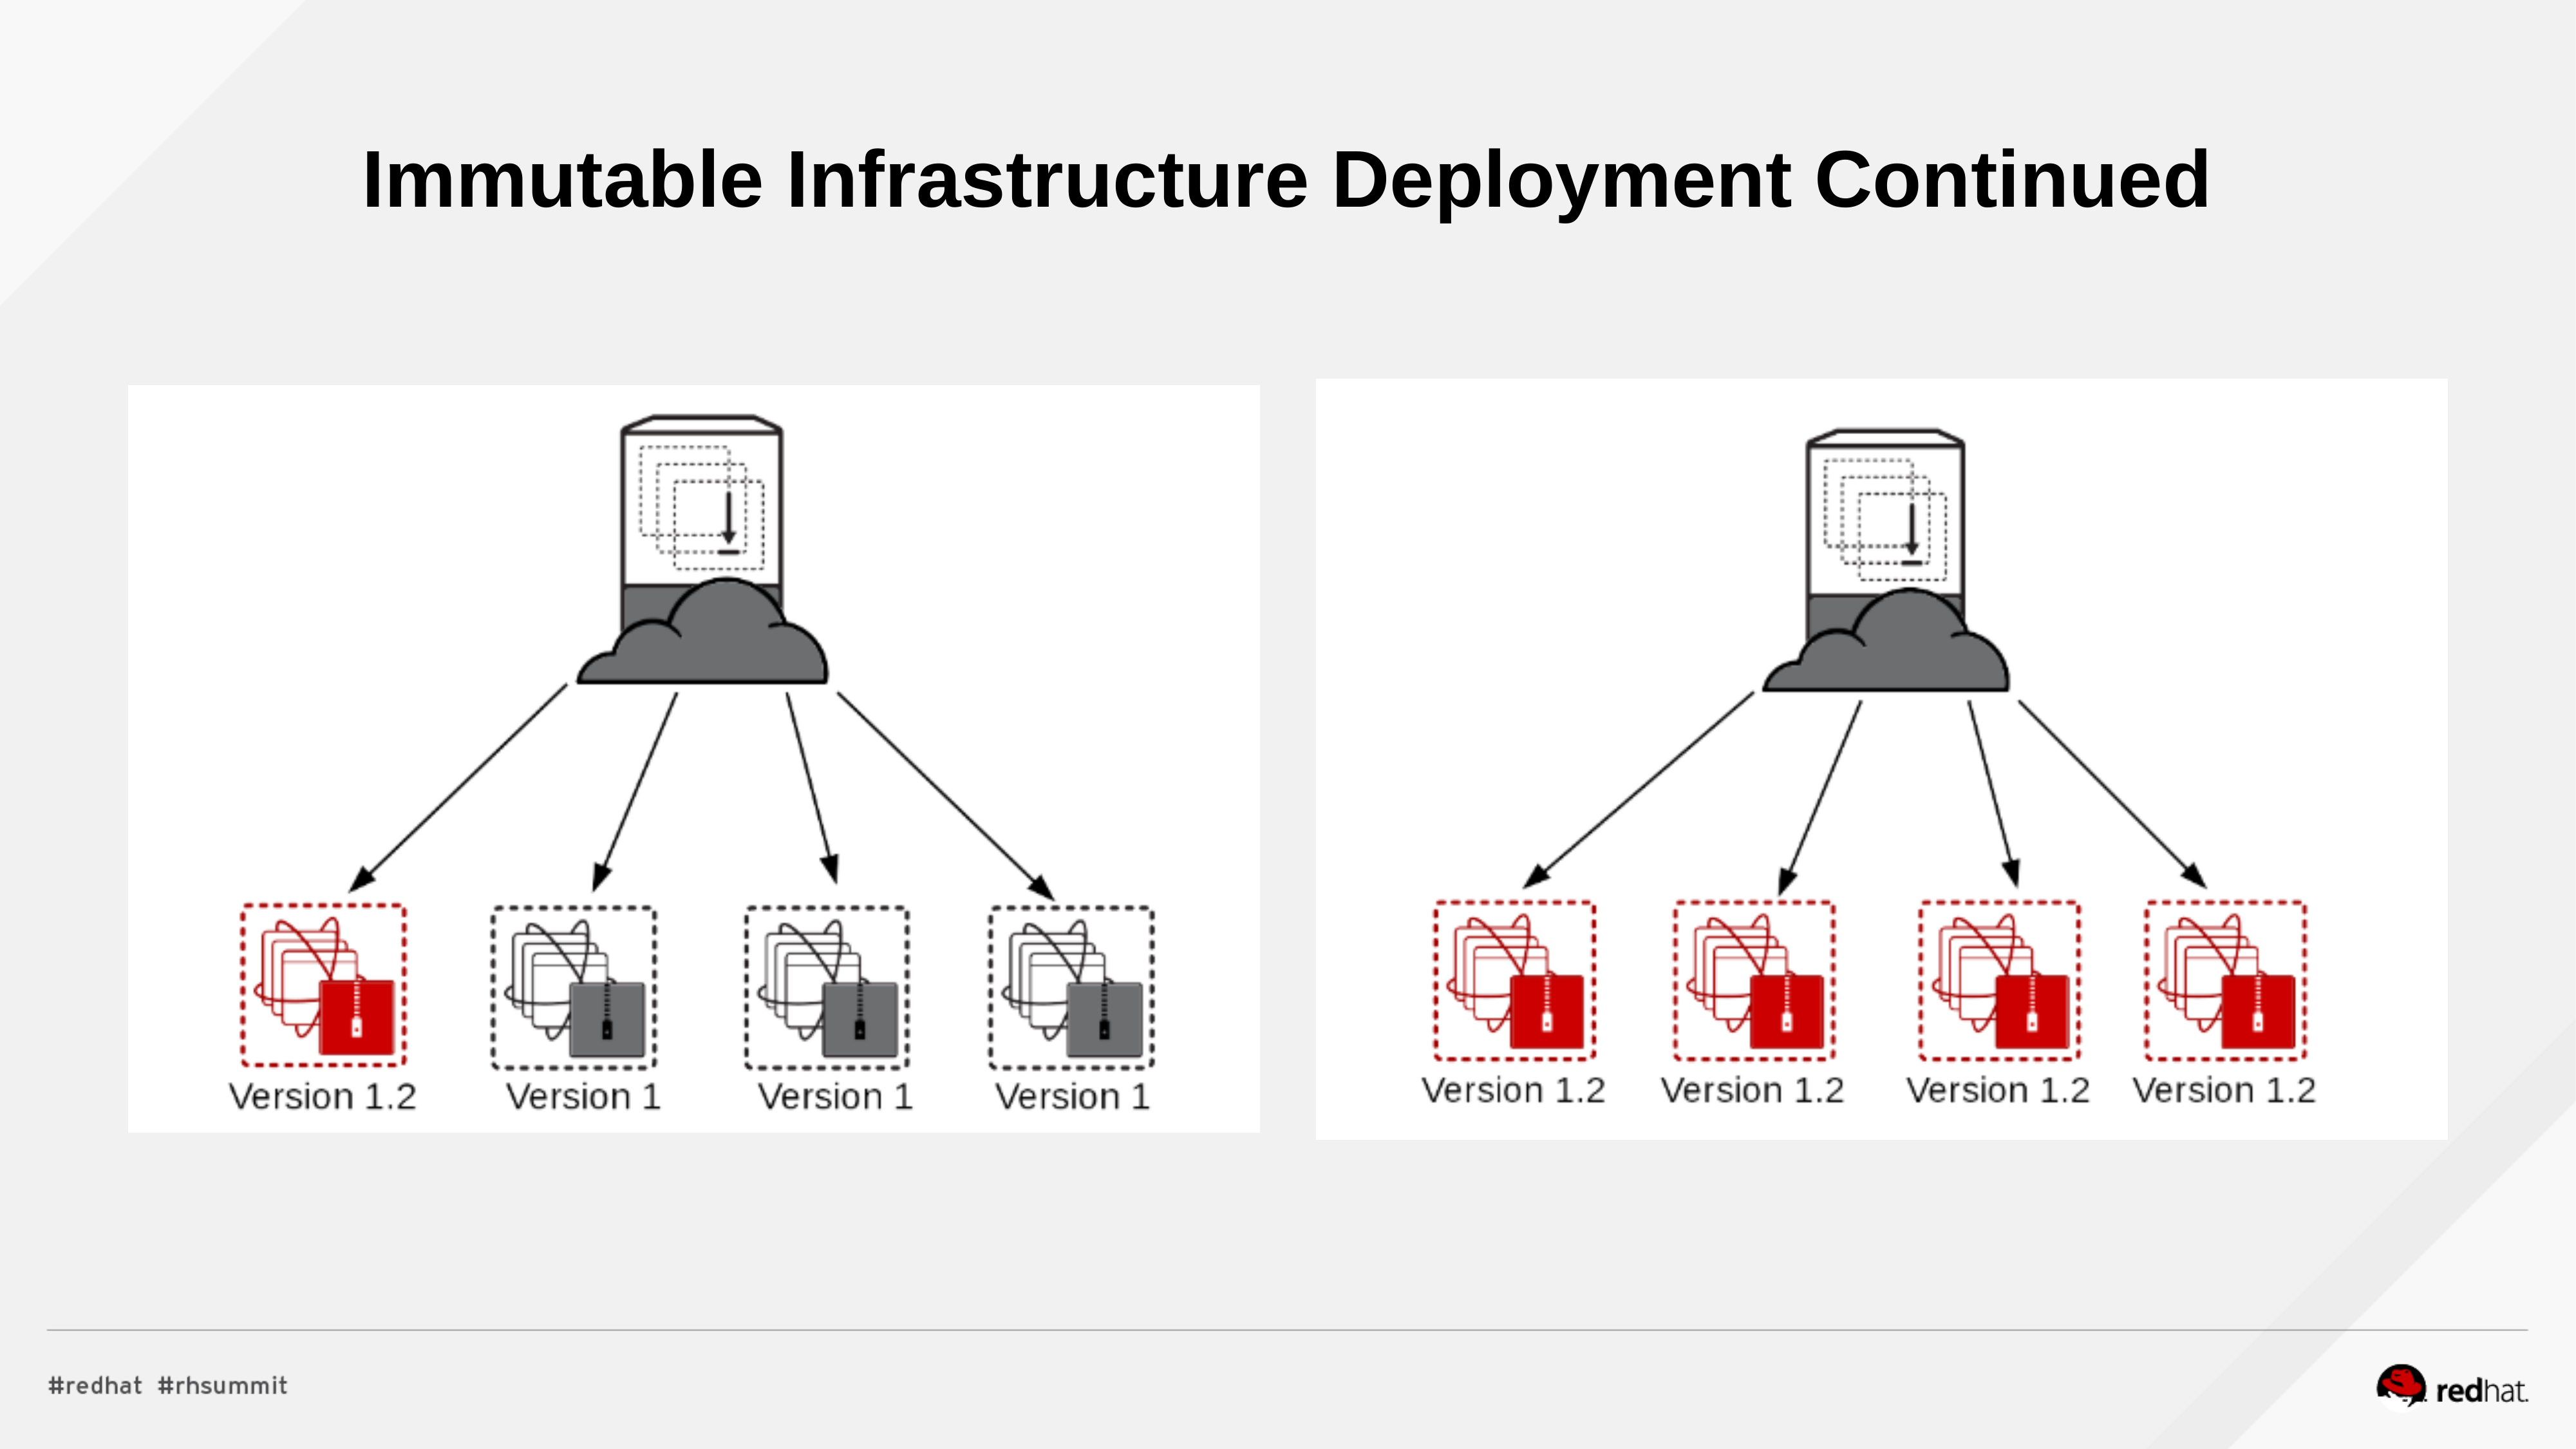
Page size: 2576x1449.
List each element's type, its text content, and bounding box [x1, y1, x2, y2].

title Immutable Infrastructure Deployment Continued [129, 57, 2447, 300]
picture [0, 0, 2576, 1449]
